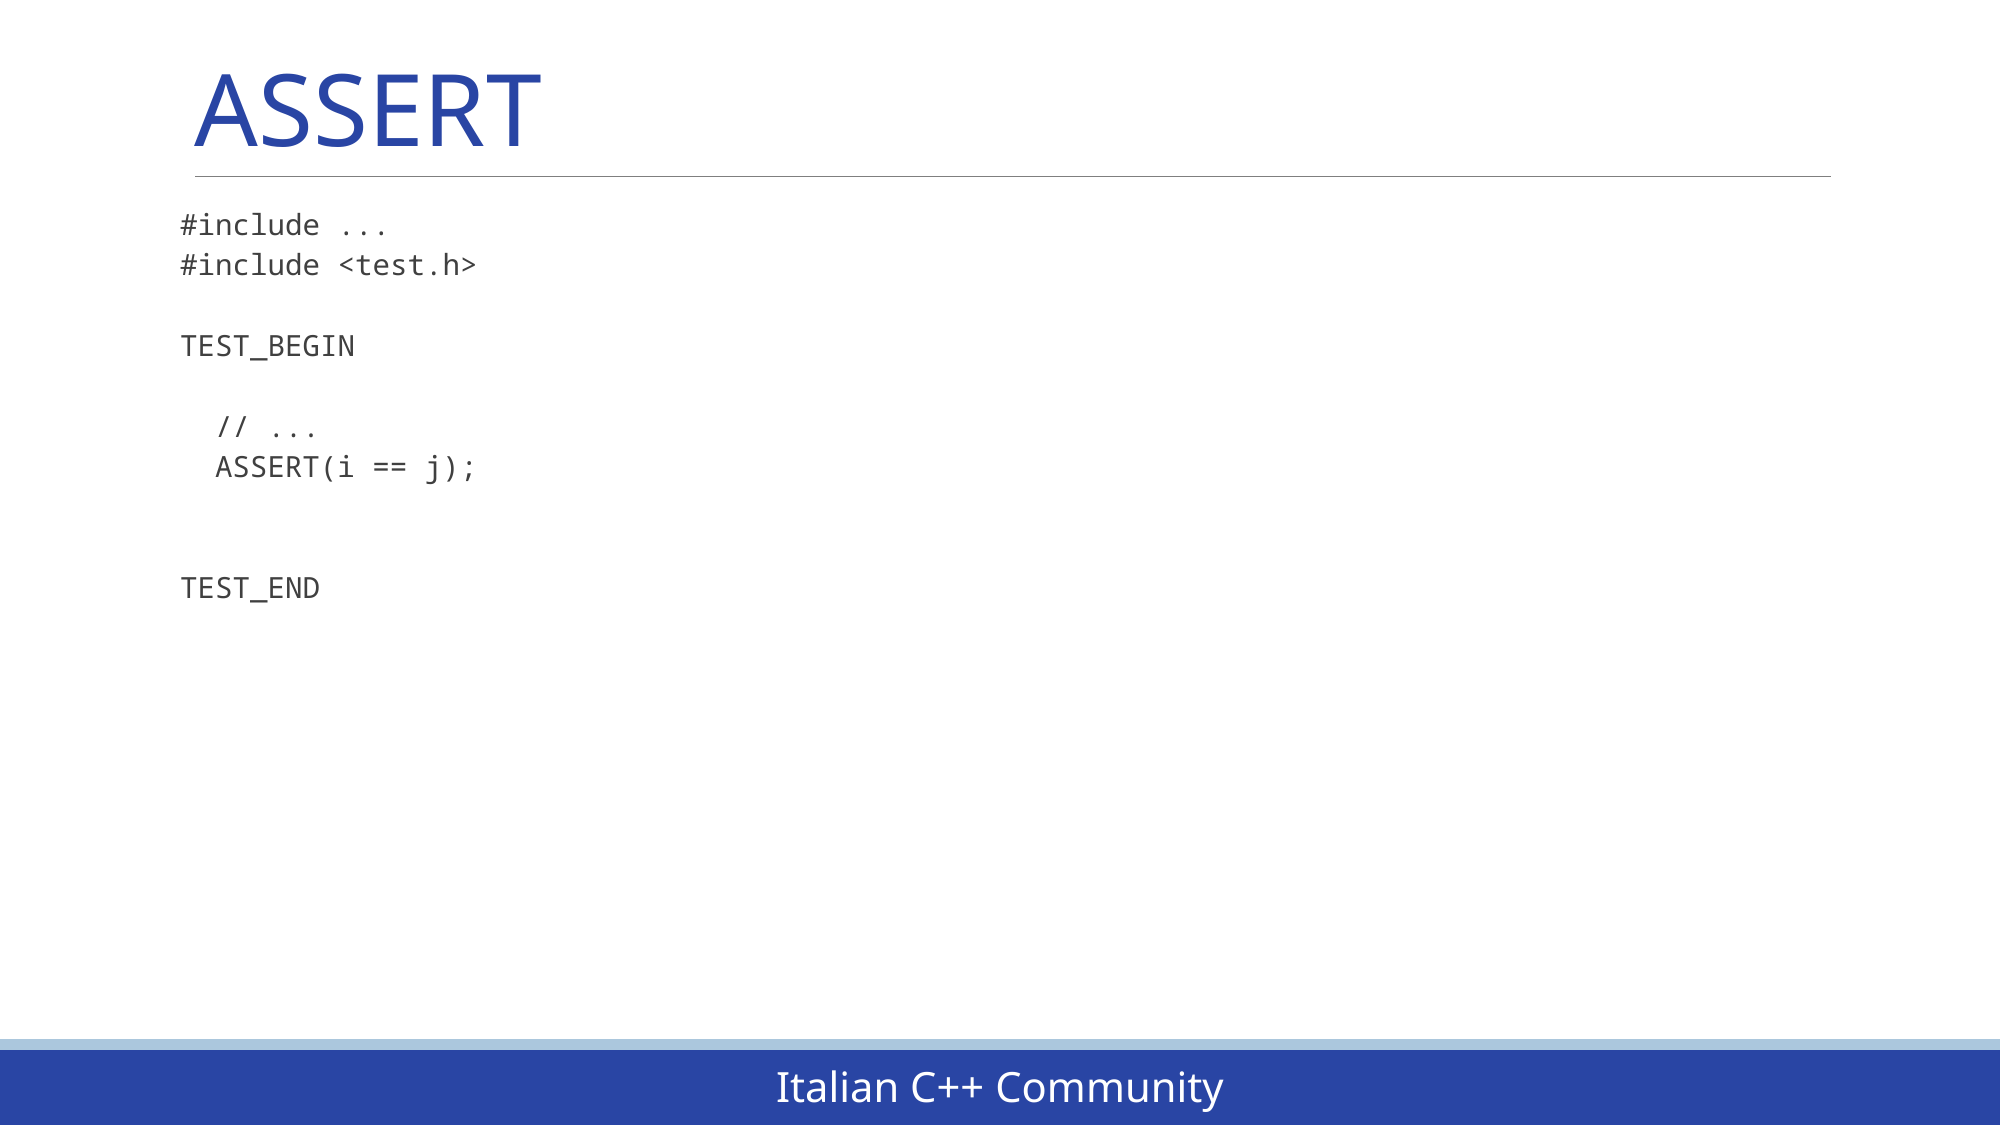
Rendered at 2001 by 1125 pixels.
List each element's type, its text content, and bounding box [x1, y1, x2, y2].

title ASSERT [179, 2, 1830, 175]
list #include ... #include <test.h> TEST_BEGIN // ... ASSERT(i == j); TEST_END [179, 202, 1830, 1011]
